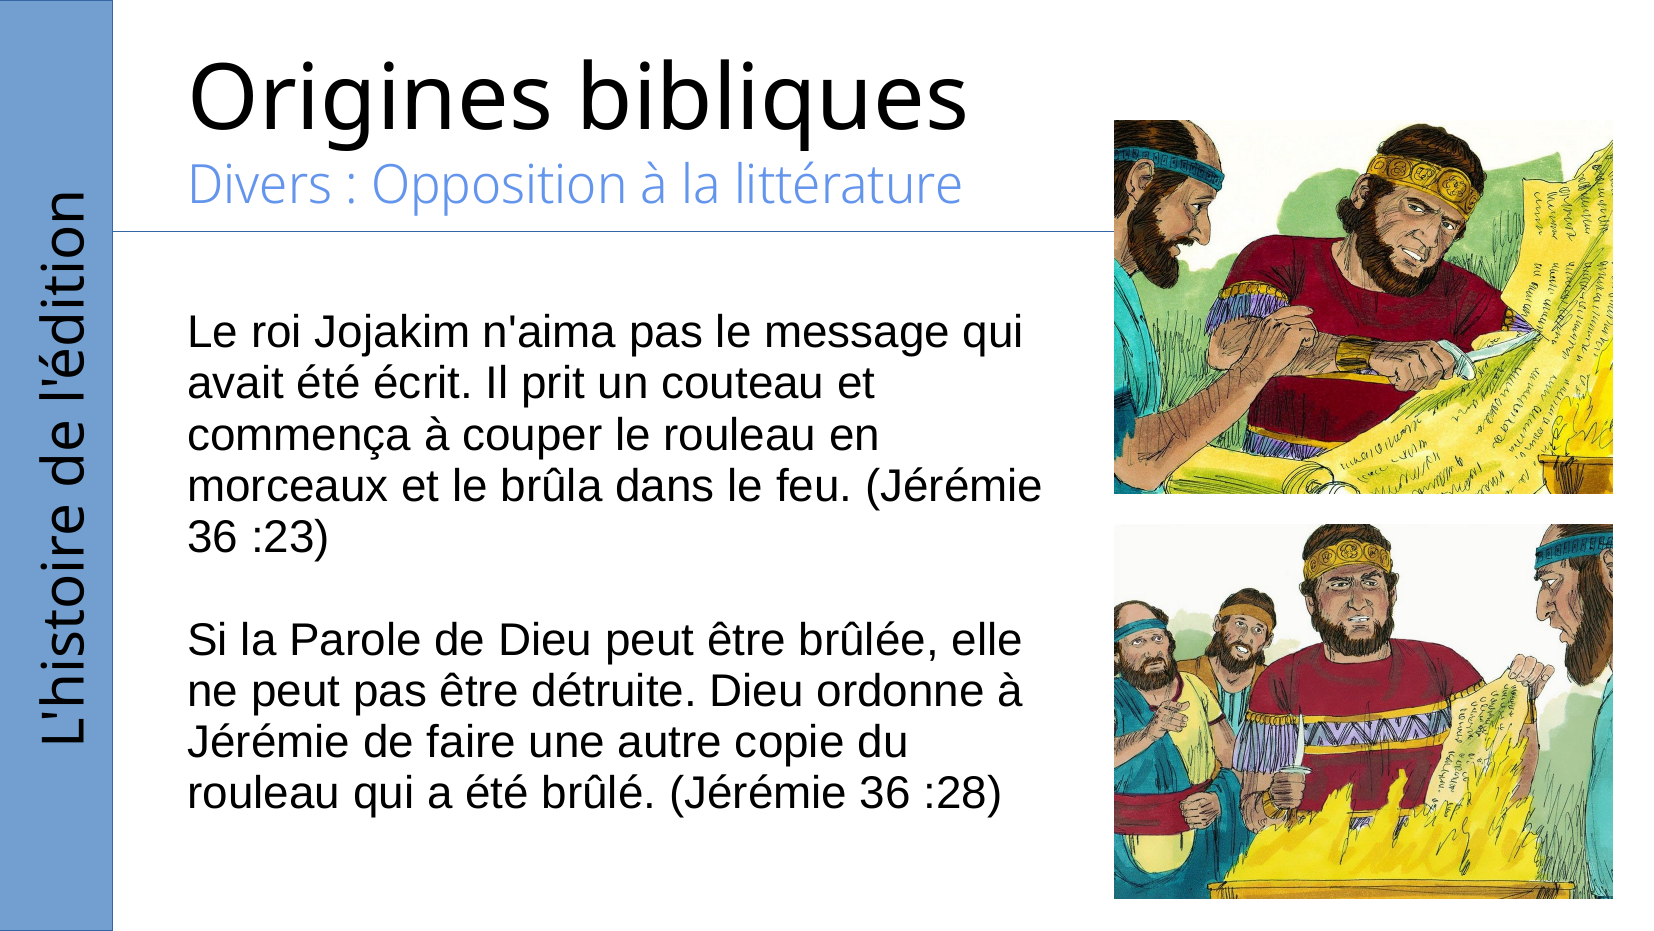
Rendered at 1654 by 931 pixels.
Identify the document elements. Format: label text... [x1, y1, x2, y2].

title Origines bibliques [187, 33, 1571, 125]
picture [1114, 120, 1613, 494]
text_box L'histoire de l'édition [13, 37, 105, 901]
picture [1114, 524, 1613, 899]
title Divers : Opposition à la littérature [187, 125, 1114, 231]
title Divers : Opposition à la littérature [187, 232, 1114, 239]
text_box [0, 0, 113, 931]
subtitle Le roi Jojakim n'aima pas le message qui avait été écrit. Il prit un couteau et commença à couper le rouleau en morceaux et le brûla dans le feu. (Jérémie 36 :23) Si la Parole de Dieu peut être brûlée, elle ne peut pas être détruite. Dieu ordonne à Jérémie de faire une autre copie du rouleau qui a été brûlé. (Jérémie 36 :28) [187, 306, 1051, 846]
